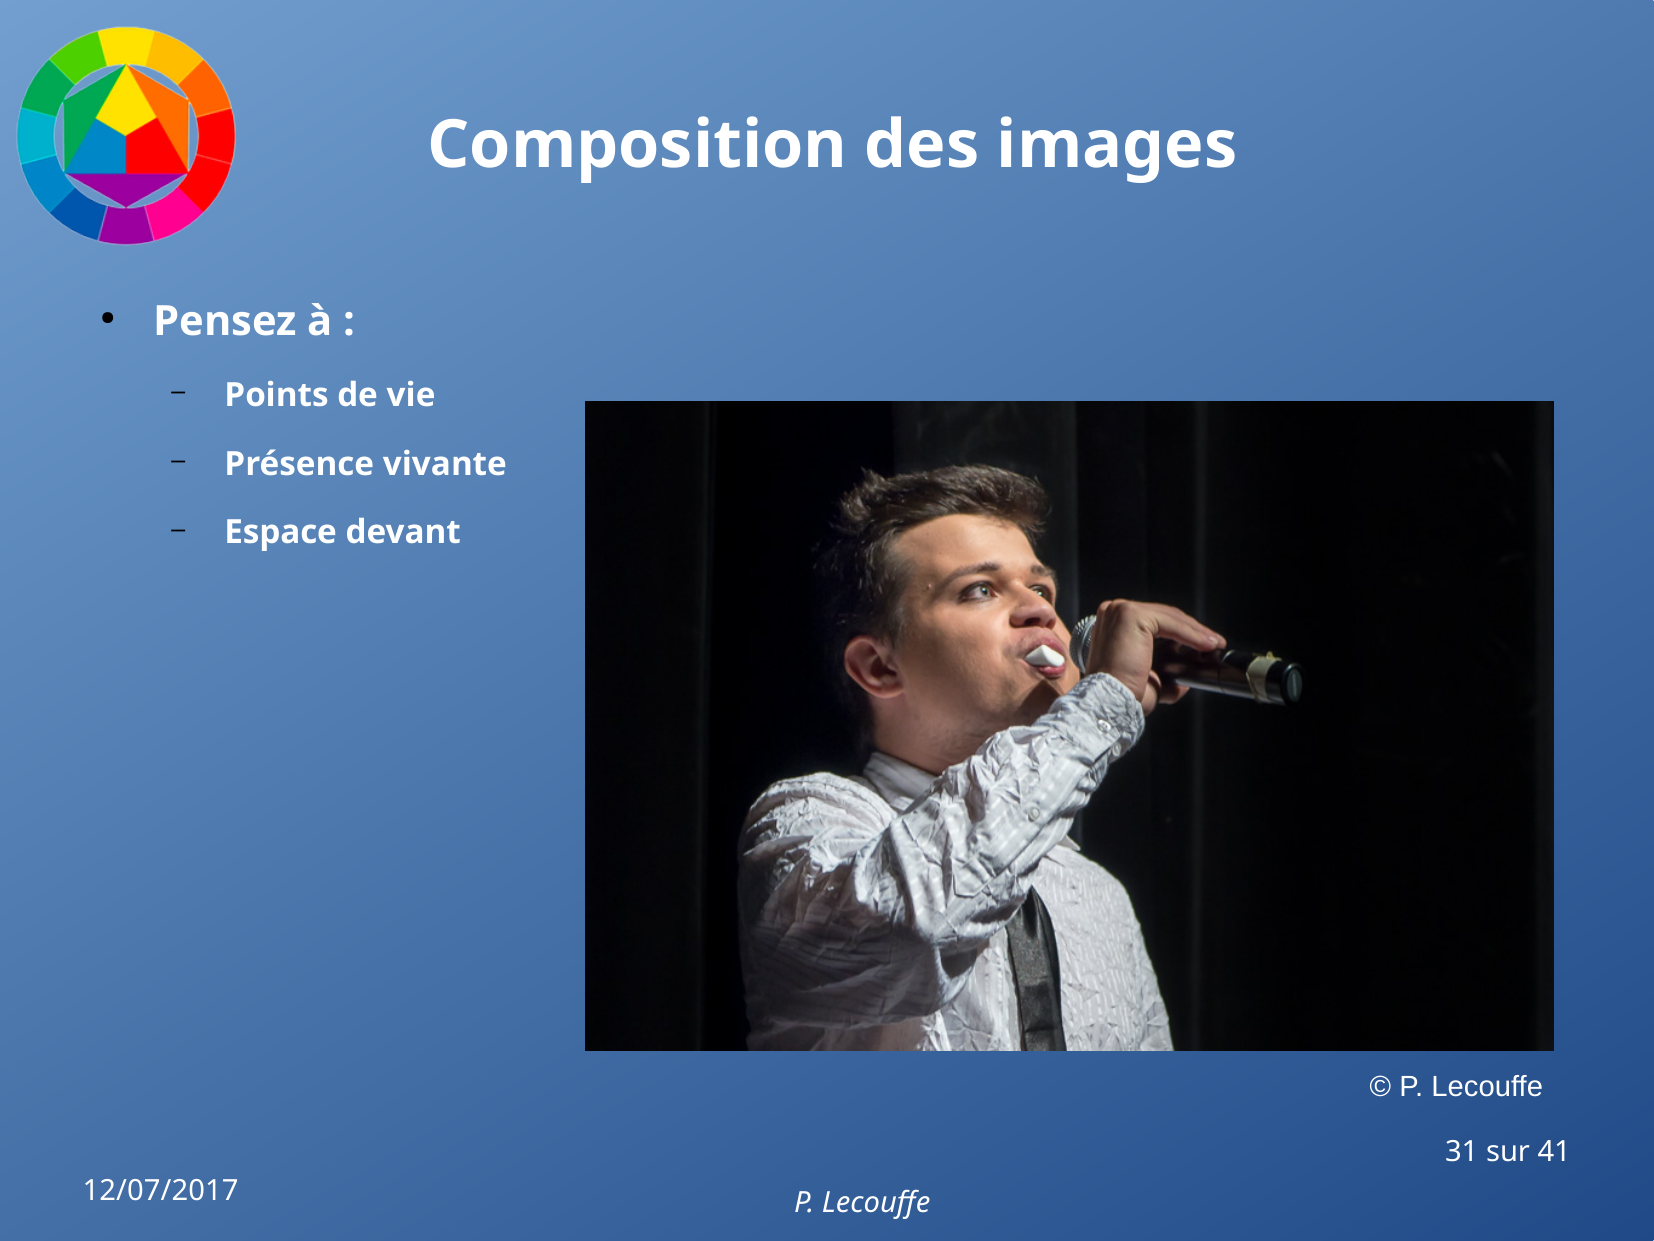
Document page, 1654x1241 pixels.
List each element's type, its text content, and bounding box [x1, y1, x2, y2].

title Composition des images [236, 58, 1430, 225]
list Pensez à : Points de vie Présence vivante Espace devant [82, 290, 1571, 1058]
text_box © P. Lecouffe [1346, 1062, 1559, 1111]
picture [585, 401, 1554, 1051]
picture [6, 22, 249, 252]
